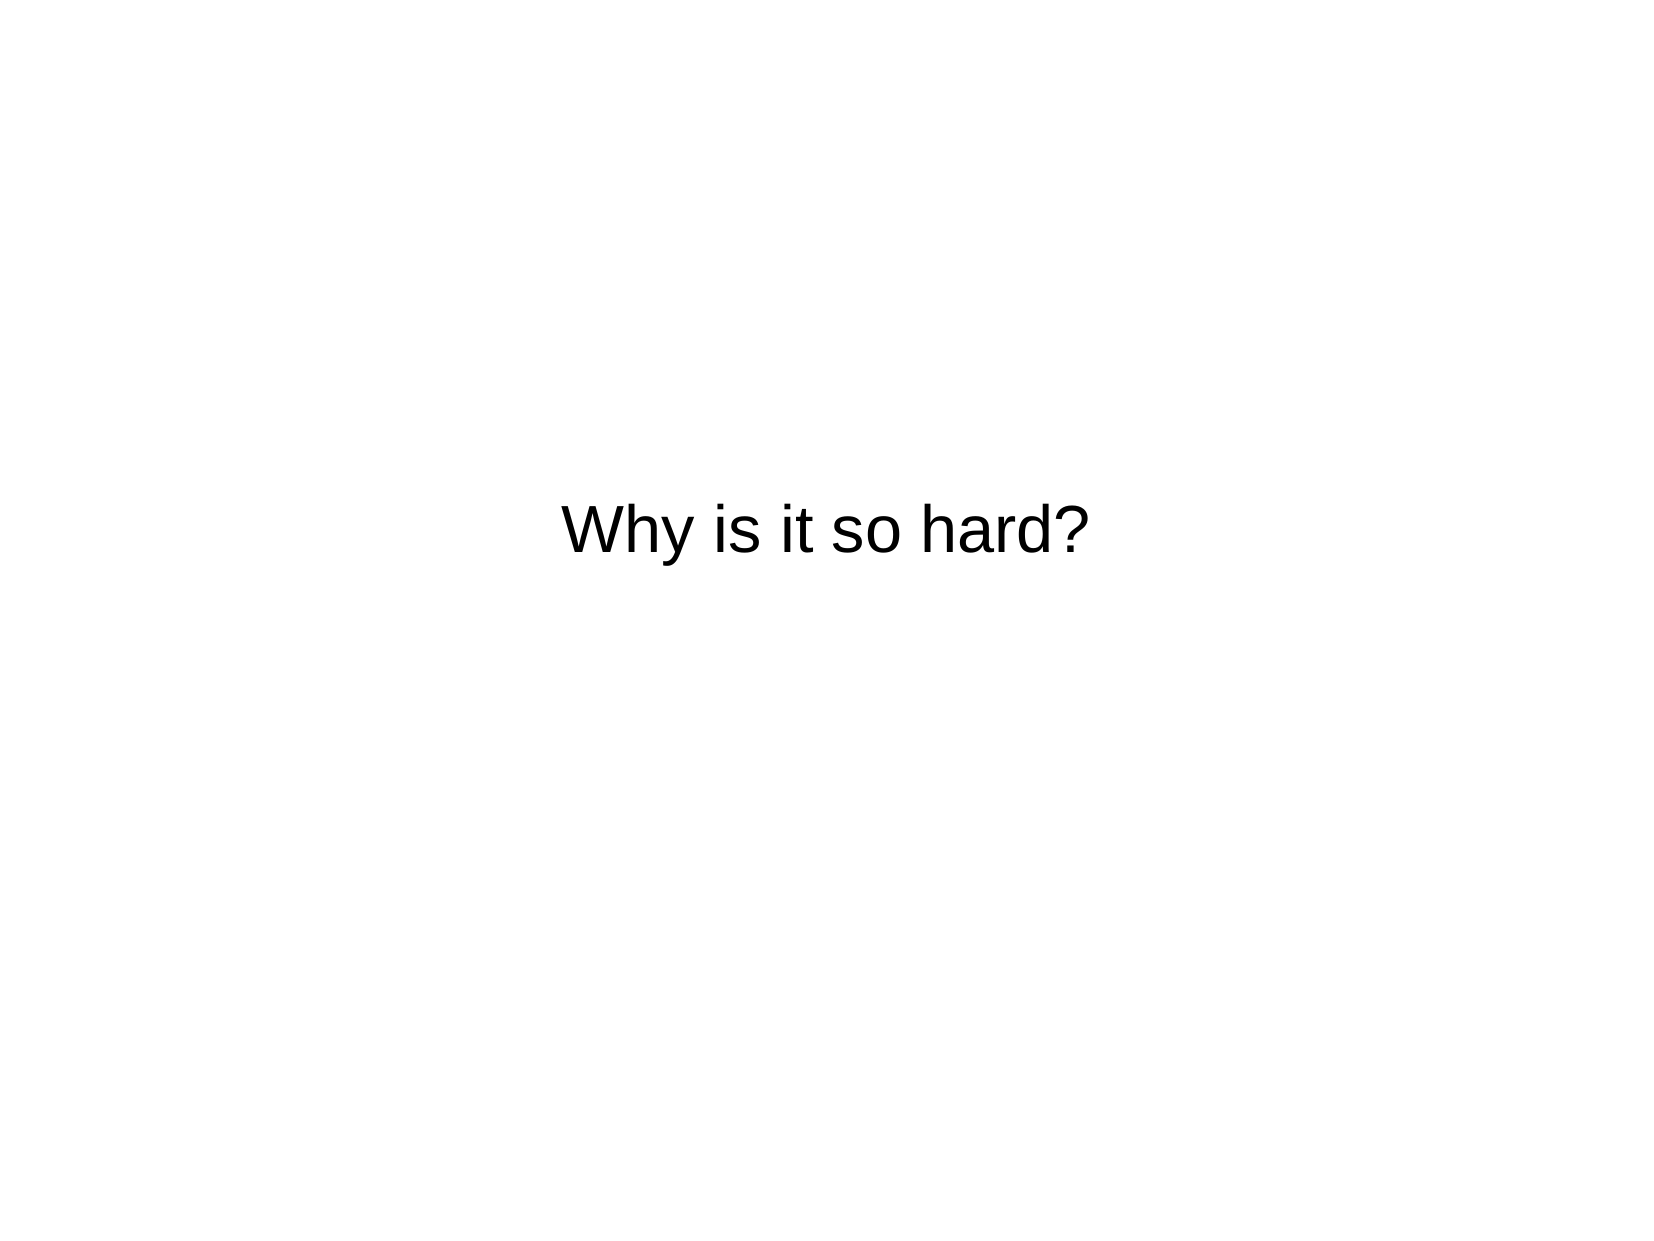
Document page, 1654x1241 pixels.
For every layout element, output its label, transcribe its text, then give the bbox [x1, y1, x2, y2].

subtitle Why is it so hard? [82, 49, 1571, 1010]
